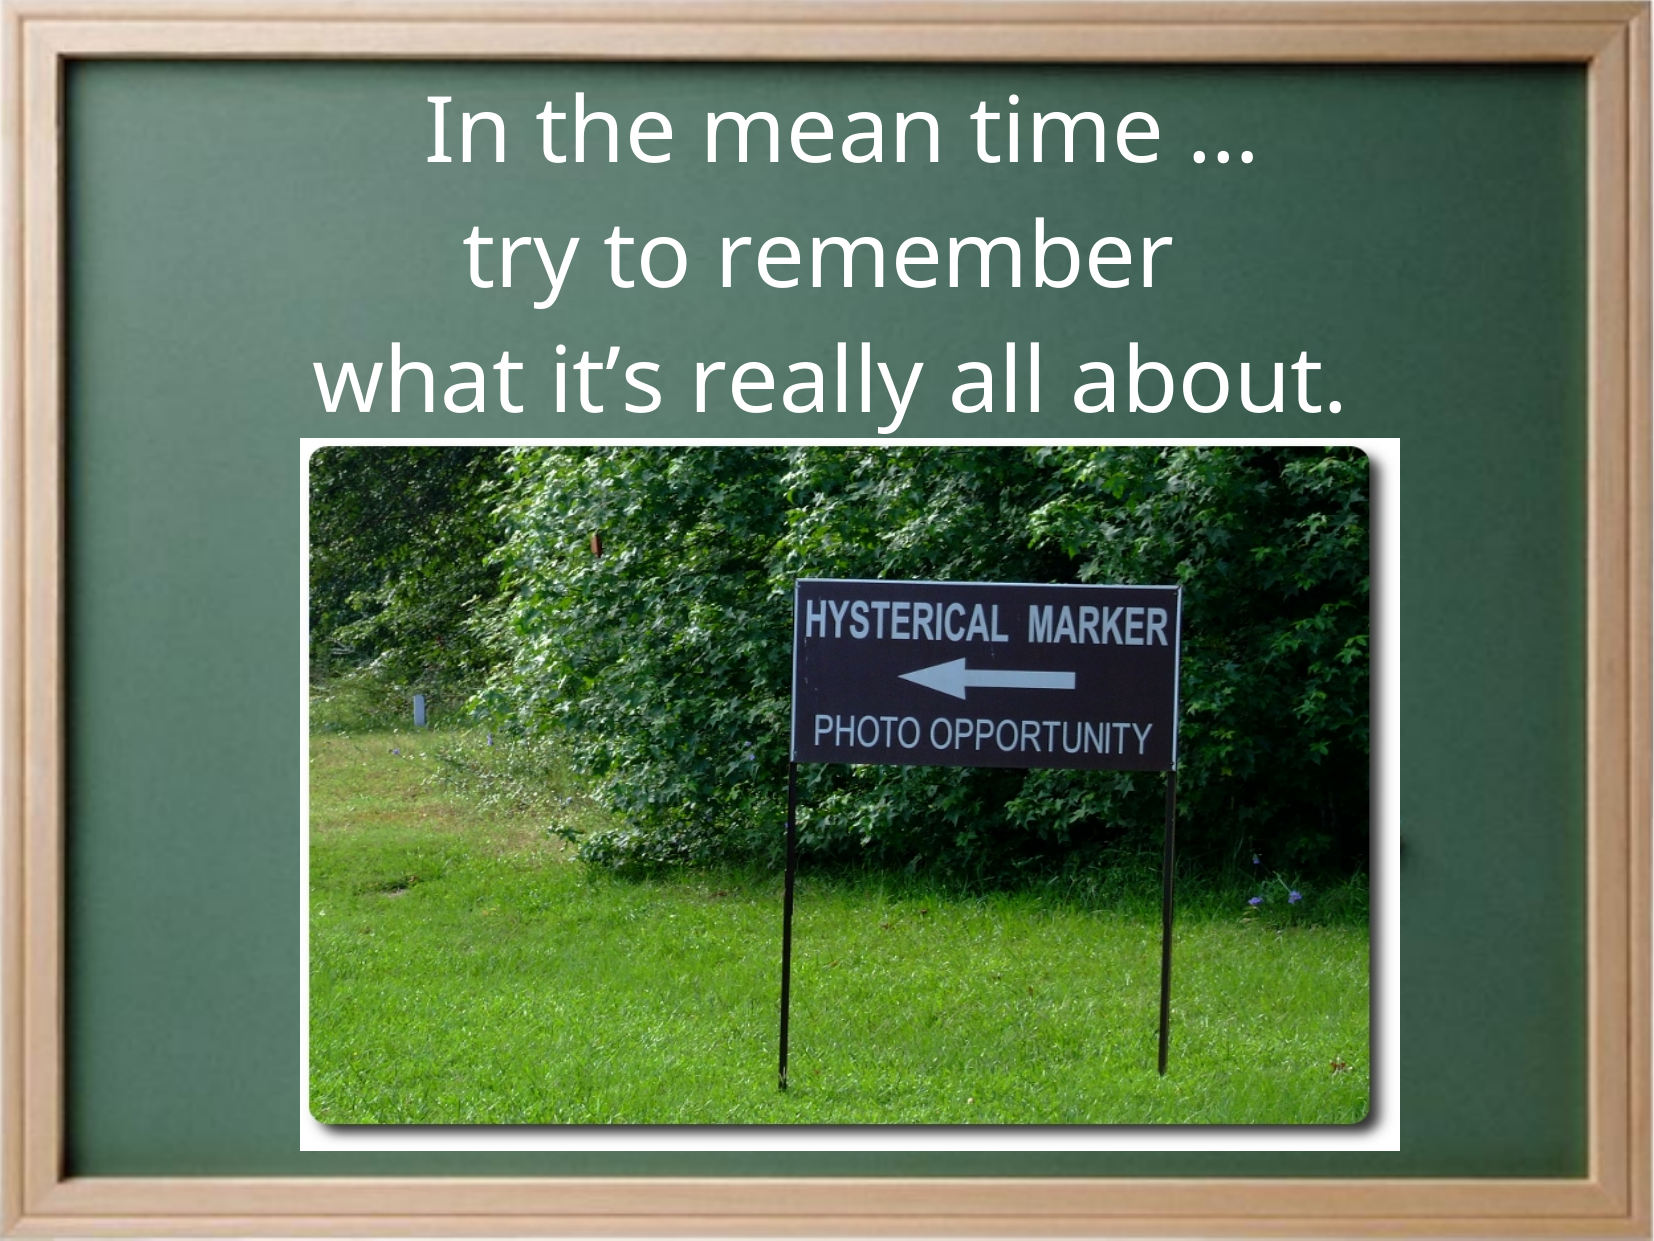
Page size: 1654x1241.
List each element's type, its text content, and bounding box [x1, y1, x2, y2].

picture [0, 0, 1654, 1241]
title In the mean time … try to remember what it’s really all about. [86, 91, 1576, 413]
